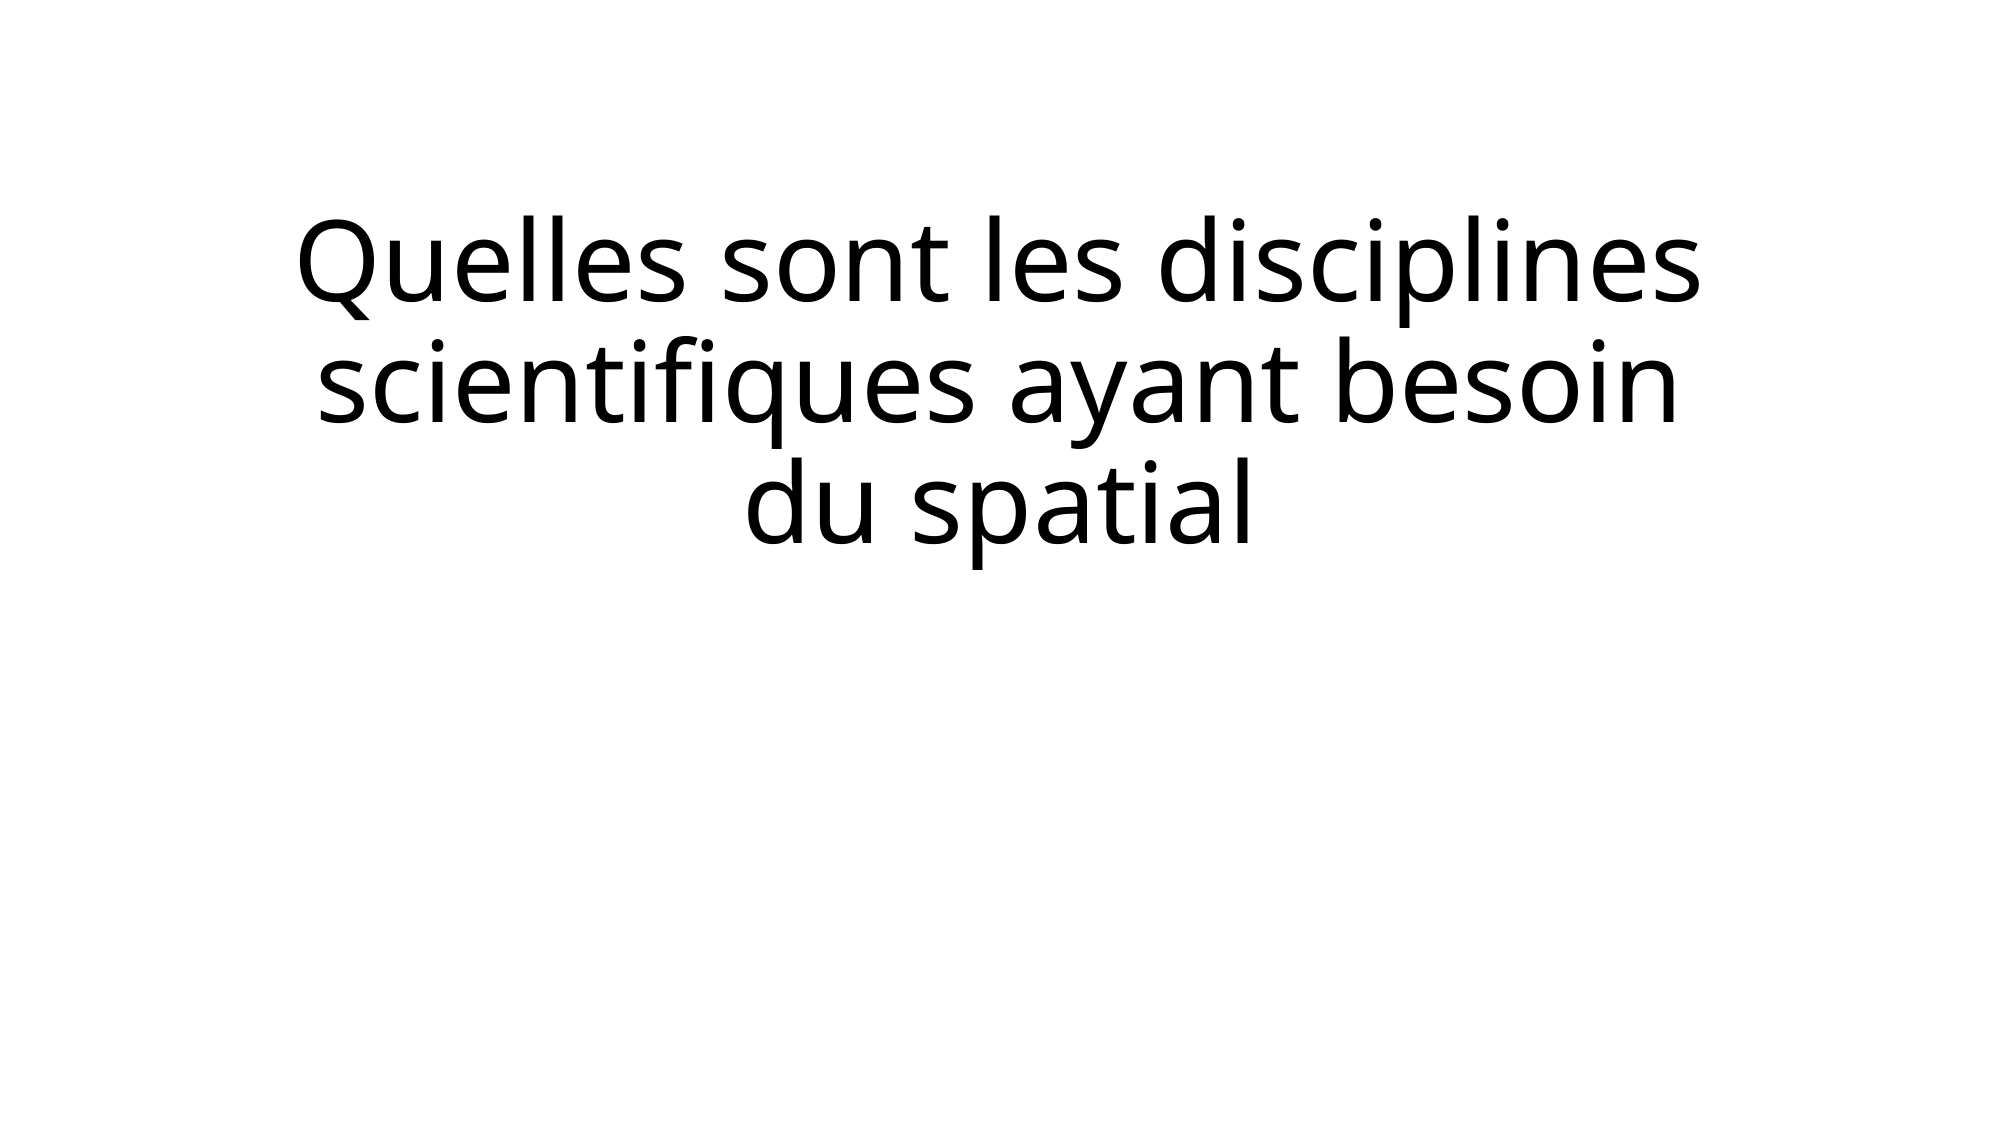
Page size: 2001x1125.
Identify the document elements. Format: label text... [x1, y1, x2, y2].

title Quelles sont les disciplines scientifiques ayant besoin du spatial [249, 184, 1750, 576]
